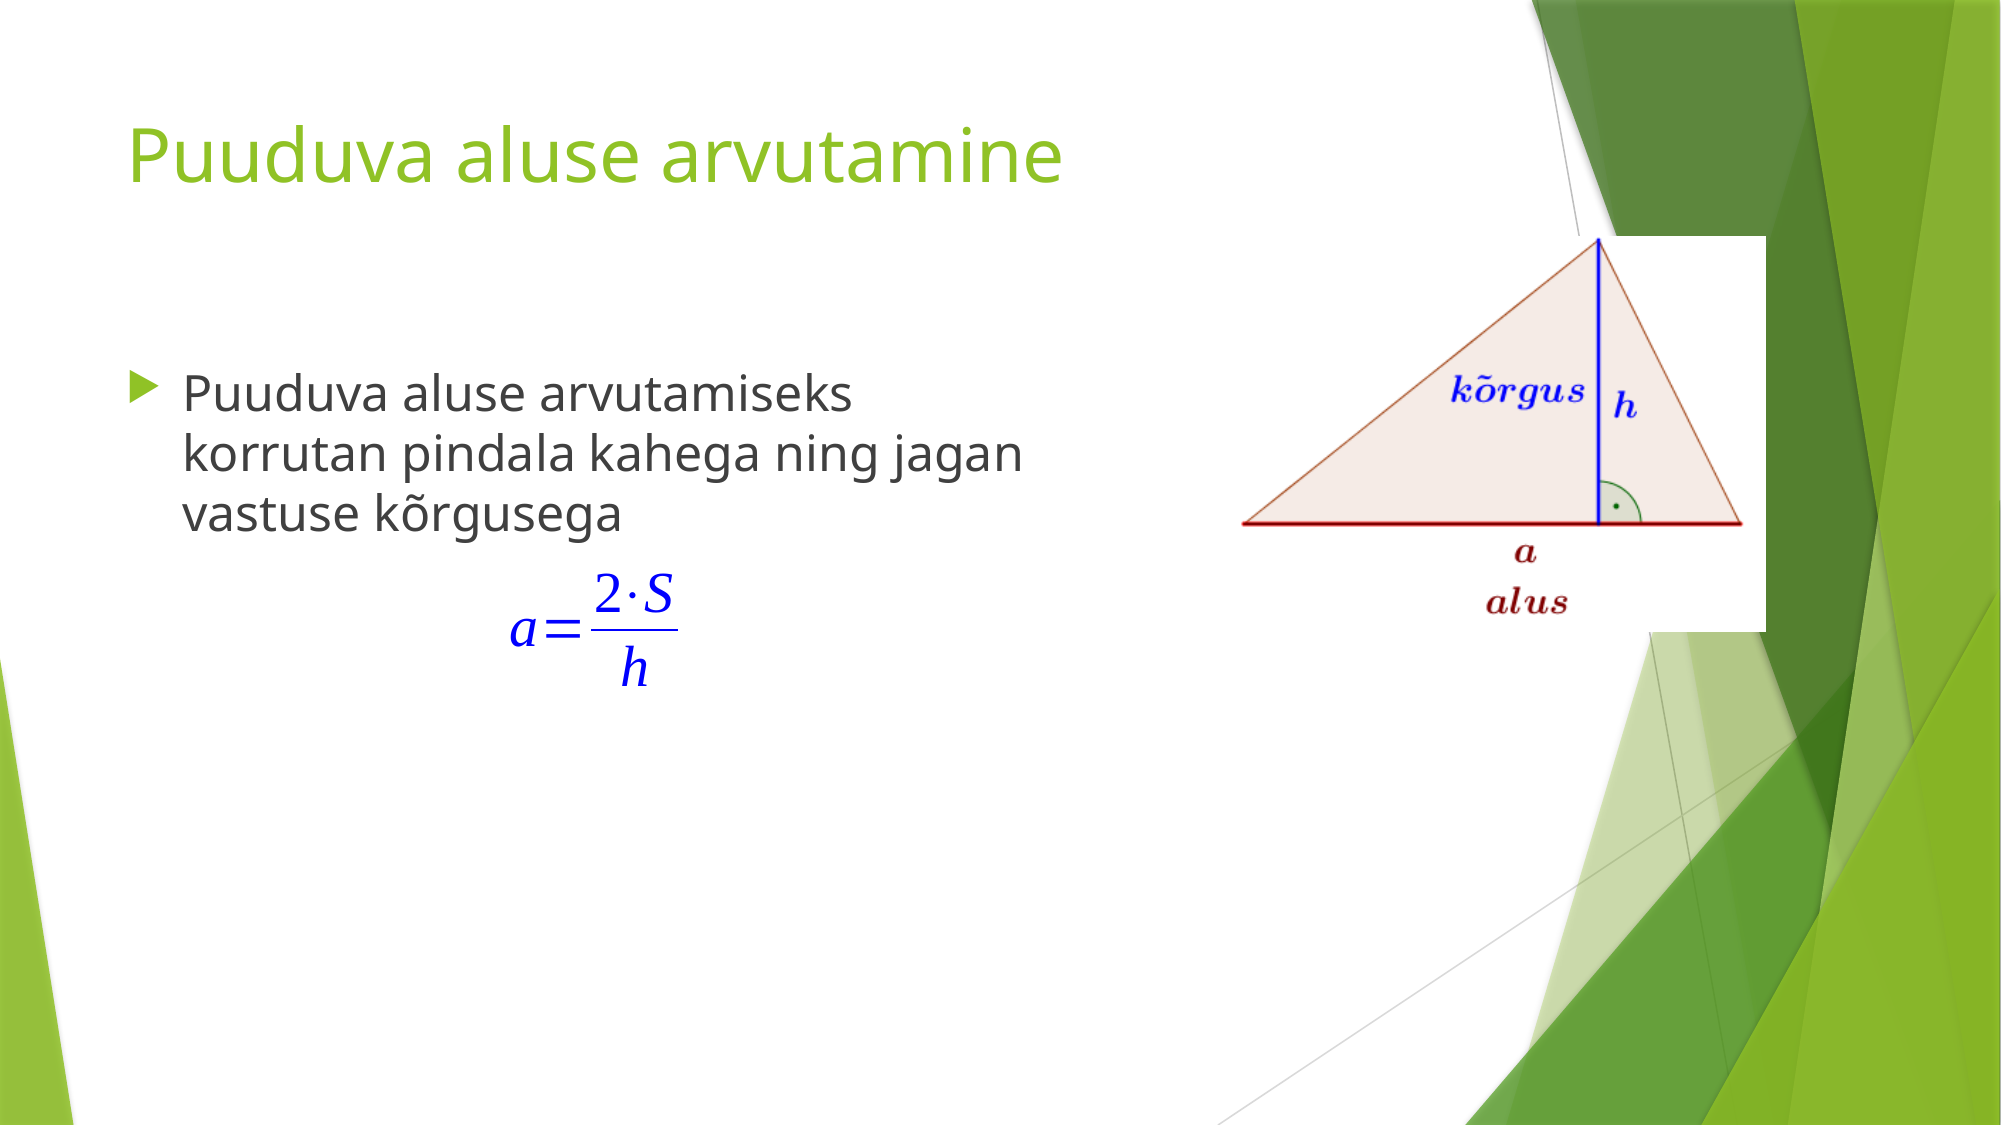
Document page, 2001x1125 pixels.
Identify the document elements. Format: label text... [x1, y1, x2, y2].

list Puuduva aluse arvutamiseks korrutan pindala kahega ning jagan vastuse kõrgusega [111, 354, 1067, 1018]
chart [501, 561, 688, 699]
picture [1240, 236, 1766, 632]
title Puuduva aluse arvutamine [111, 99, 1522, 317]
